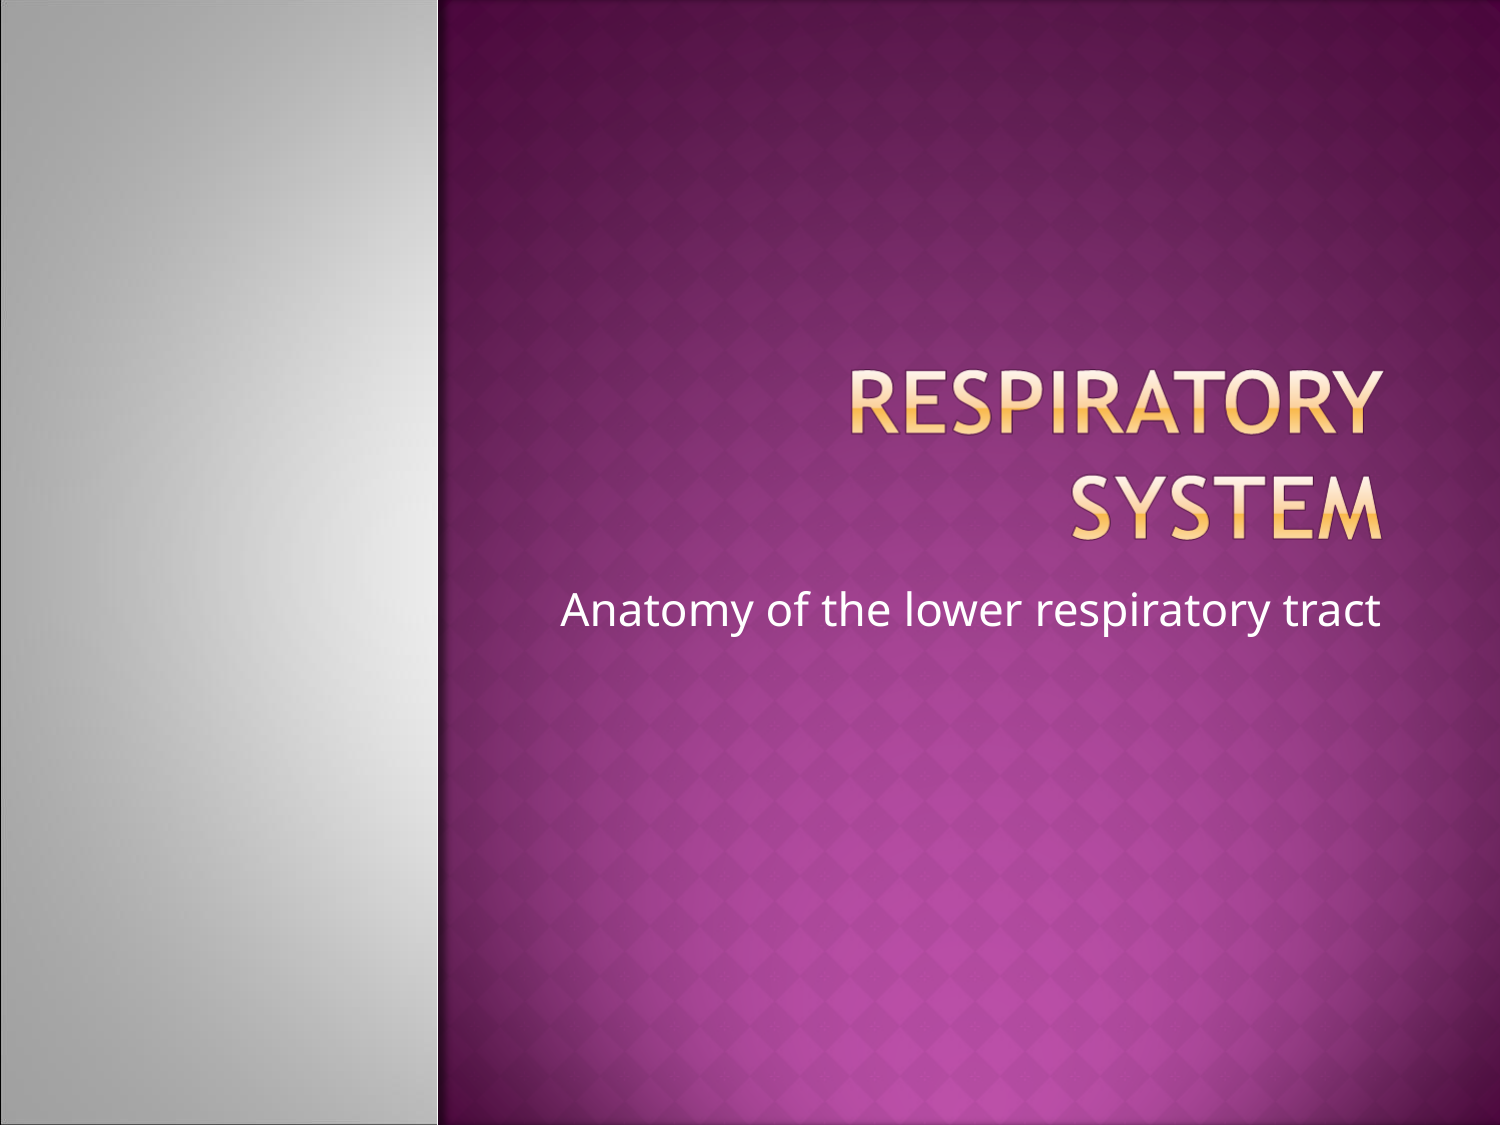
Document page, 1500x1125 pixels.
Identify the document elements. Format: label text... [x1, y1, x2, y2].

text_box Anatomy of the lower respiratory tract [550, 580, 1390, 762]
text_box [551, 86, 1459, 560]
picture [438, 0, 1500, 1125]
picture [0, 0, 437, 1125]
